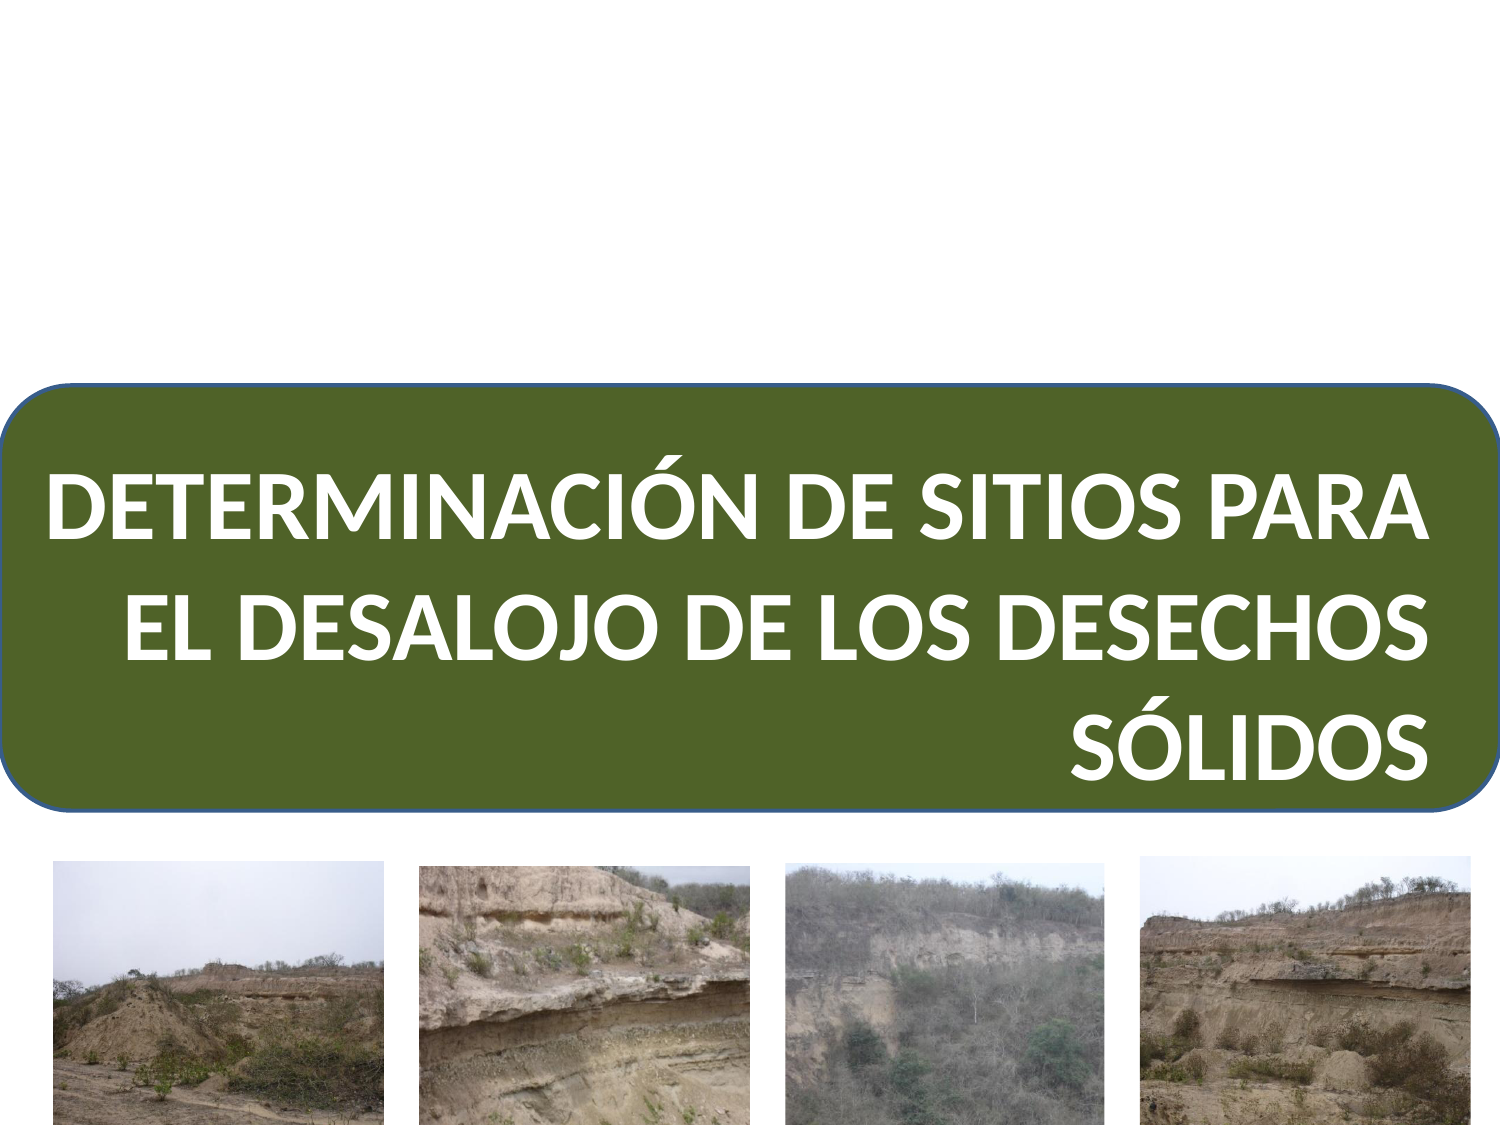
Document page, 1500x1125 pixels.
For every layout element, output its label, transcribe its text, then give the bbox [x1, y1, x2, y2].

picture [785, 863, 1105, 1125]
picture [1139, 856, 1471, 1125]
text_box DETERMINACIÓN DE SITIOS PARA EL DESALOJO DE LOS DESECHOS SÓLIDOS [29, 432, 1500, 812]
picture [53, 861, 384, 1125]
picture [419, 866, 751, 1125]
text_box [0, 385, 1496, 797]
